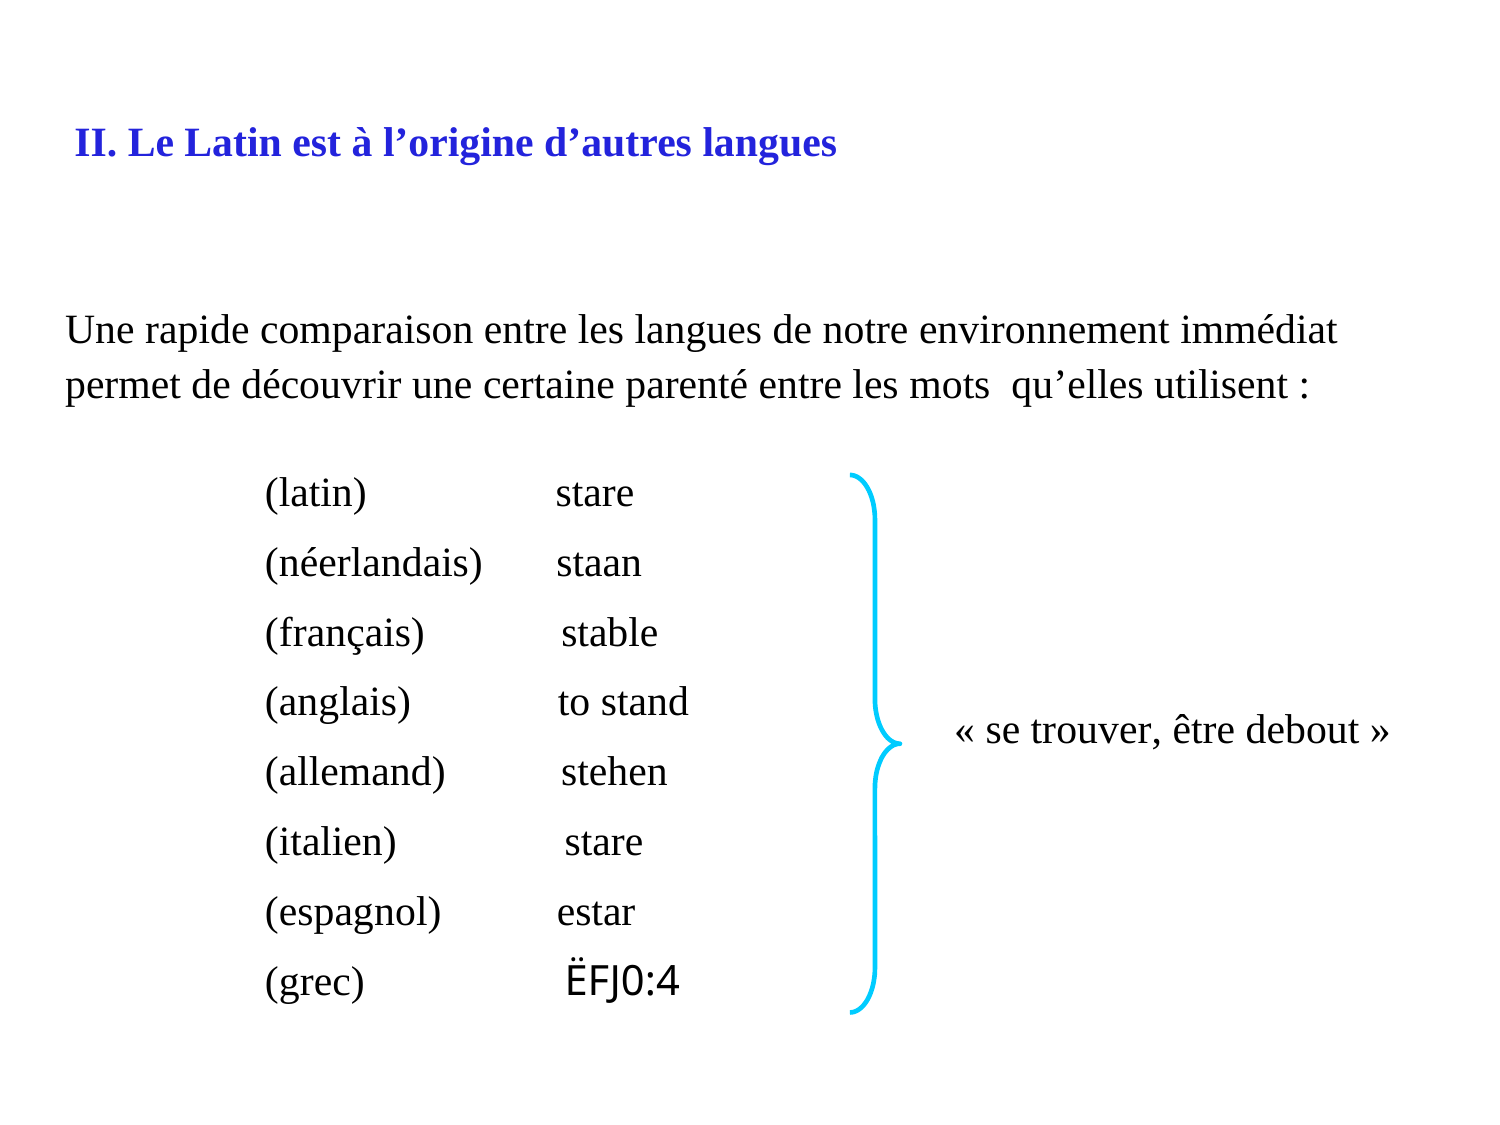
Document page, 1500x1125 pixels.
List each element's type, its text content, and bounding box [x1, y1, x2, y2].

text_box II. Le Latin est à l’origine d’autres langues [50, 112, 863, 173]
text_box Une rapide comparaison entre les langues de notre environnement immédiat permet de découvrir une certaine parenté entre les mots qu’elles utilisent : [50, 299, 1438, 438]
text_box « se trouver, être debout » [939, 699, 1415, 761]
text_box (latin) stare (néerlandais) staan (français) stable (anglais) to stand (allemand) stehen (italien) stare (espagnol) estar (grec) ËFJ0:4 [249, 462, 800, 1013]
